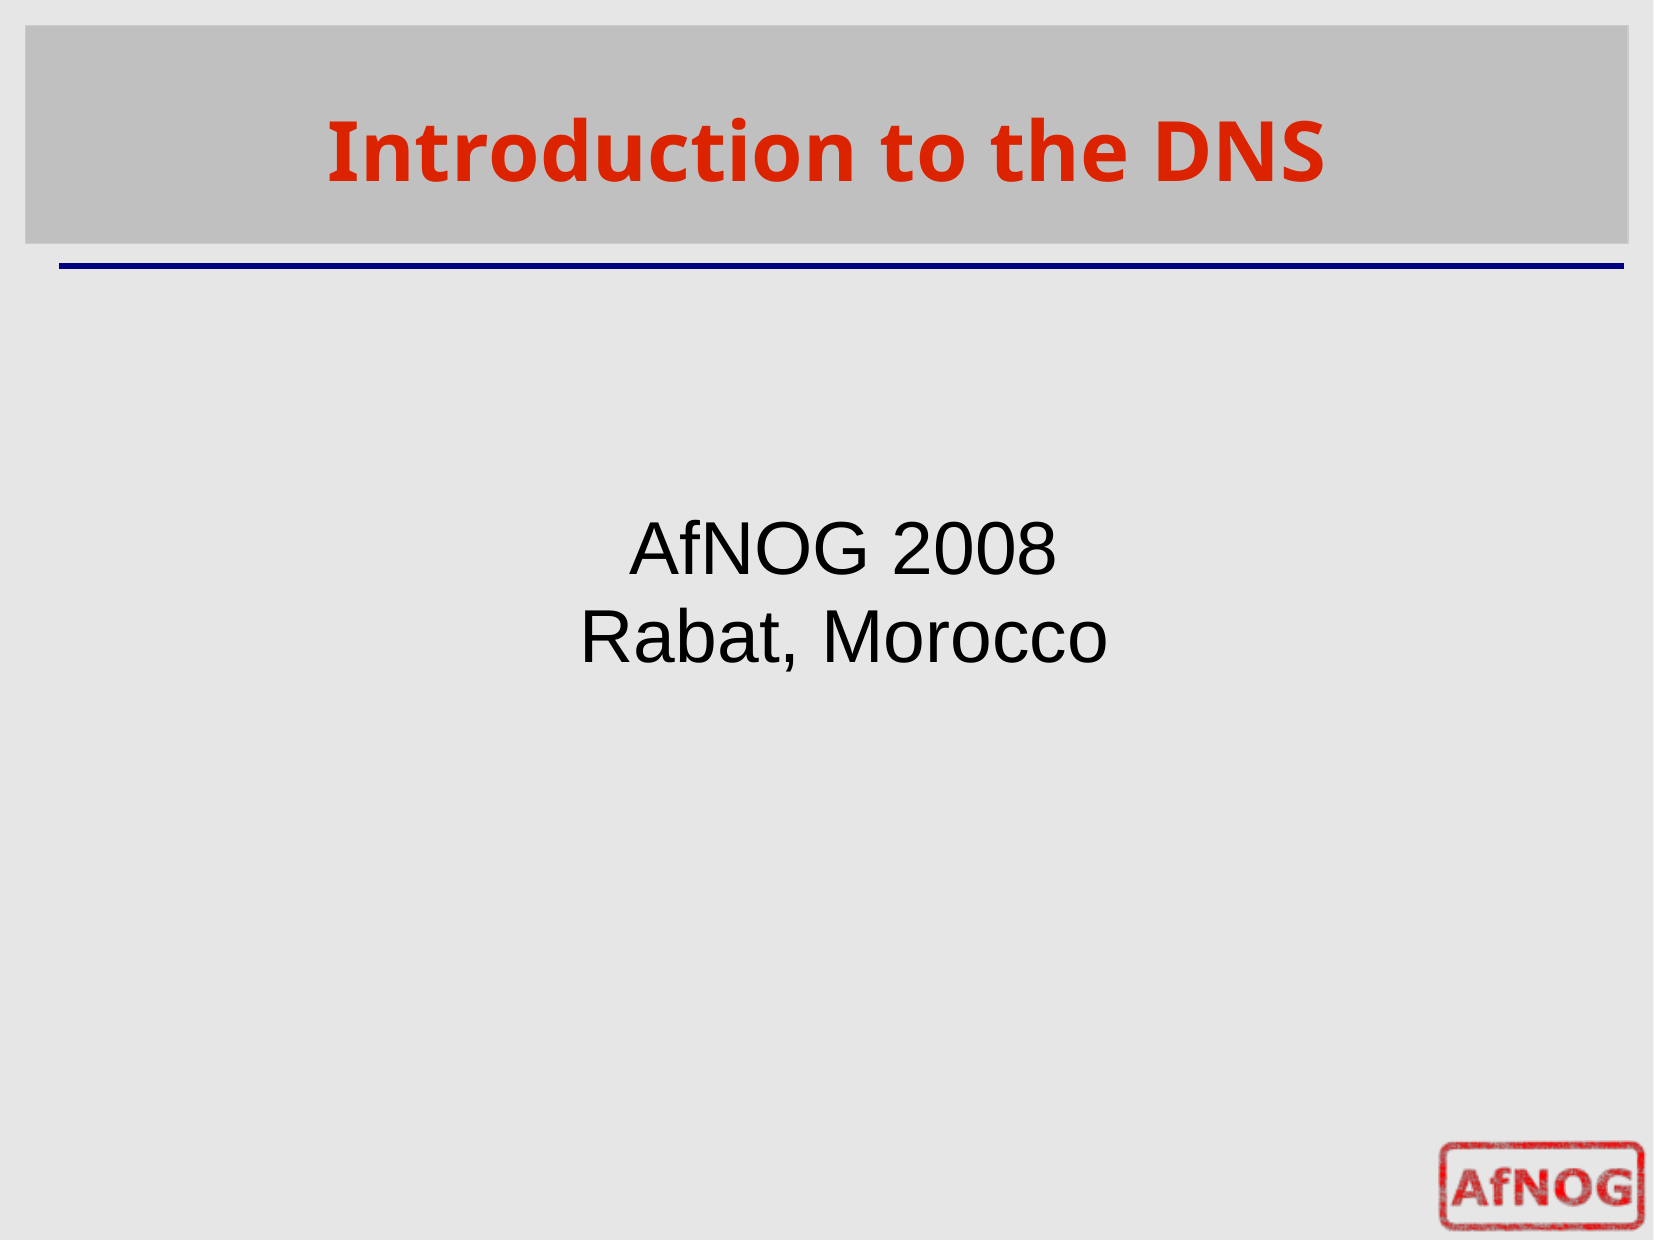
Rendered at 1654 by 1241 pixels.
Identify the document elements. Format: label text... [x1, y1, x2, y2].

title Introduction to the DNS [121, 46, 1534, 254]
picture [1437, 1139, 1648, 1235]
text_box AfNOG 2008 Rabat, Morocco [549, 496, 1140, 687]
